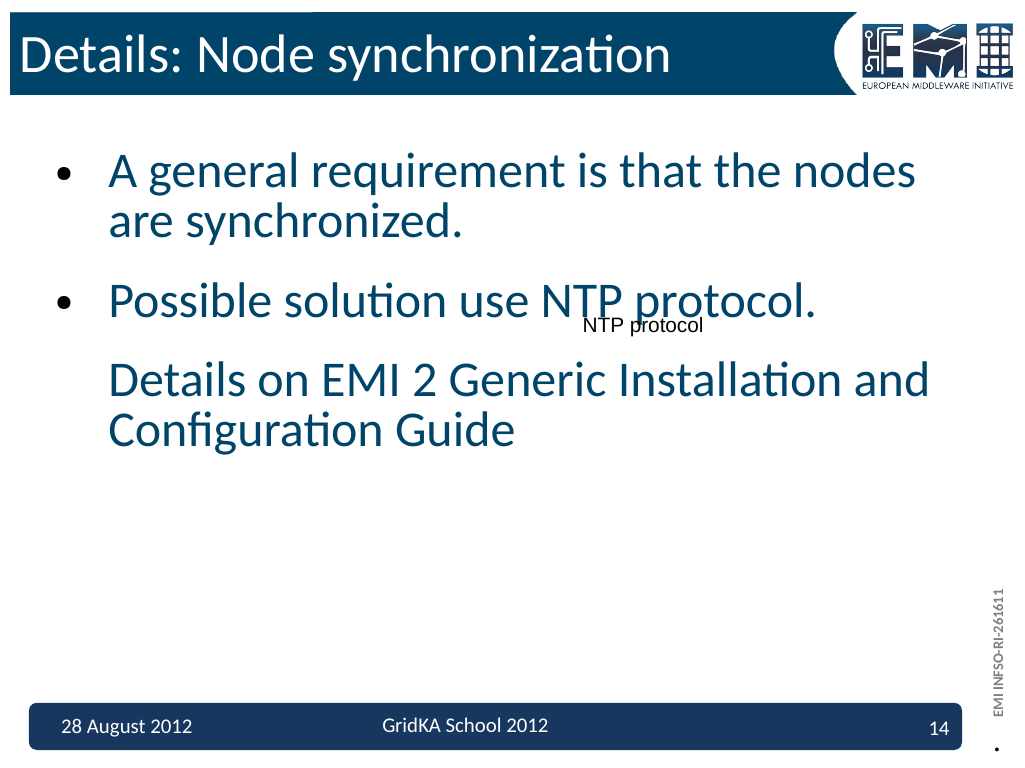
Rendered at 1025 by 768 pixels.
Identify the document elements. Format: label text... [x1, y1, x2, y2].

list A general requirement is that the nodes are synchronized. Possible solution use NTP protocol. Details on EMI 2 Generic Installation and Configuration Guide [37, 150, 960, 657]
picture [9, 12, 16, 95]
title Details: Node synchronization [19, 0, 845, 124]
picture [862, 23, 1013, 89]
text_box NTP protocol [567, 306, 725, 345]
picture [845, 12, 857, 95]
